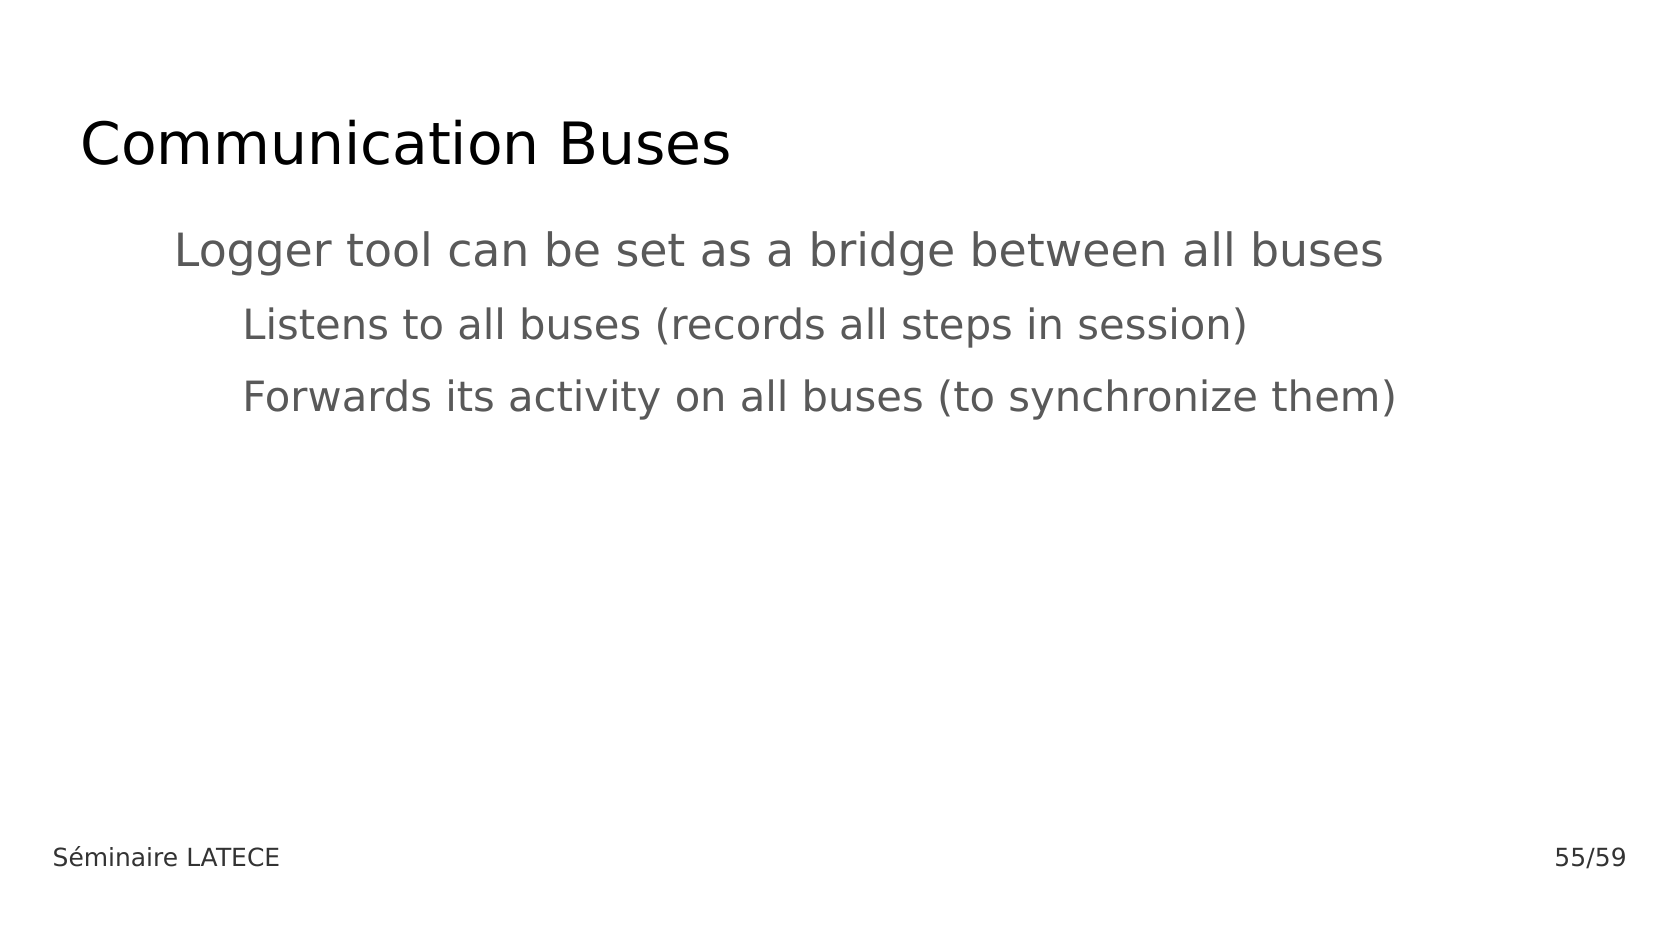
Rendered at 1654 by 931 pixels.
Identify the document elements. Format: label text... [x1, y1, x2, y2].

title Communication Buses [80, 97, 1479, 192]
list Logger tool can be set as a bridge between all buses Listens to all buses (records all steps in session) Forwards its activity on all buses (to synchronize them) [157, 223, 1578, 797]
